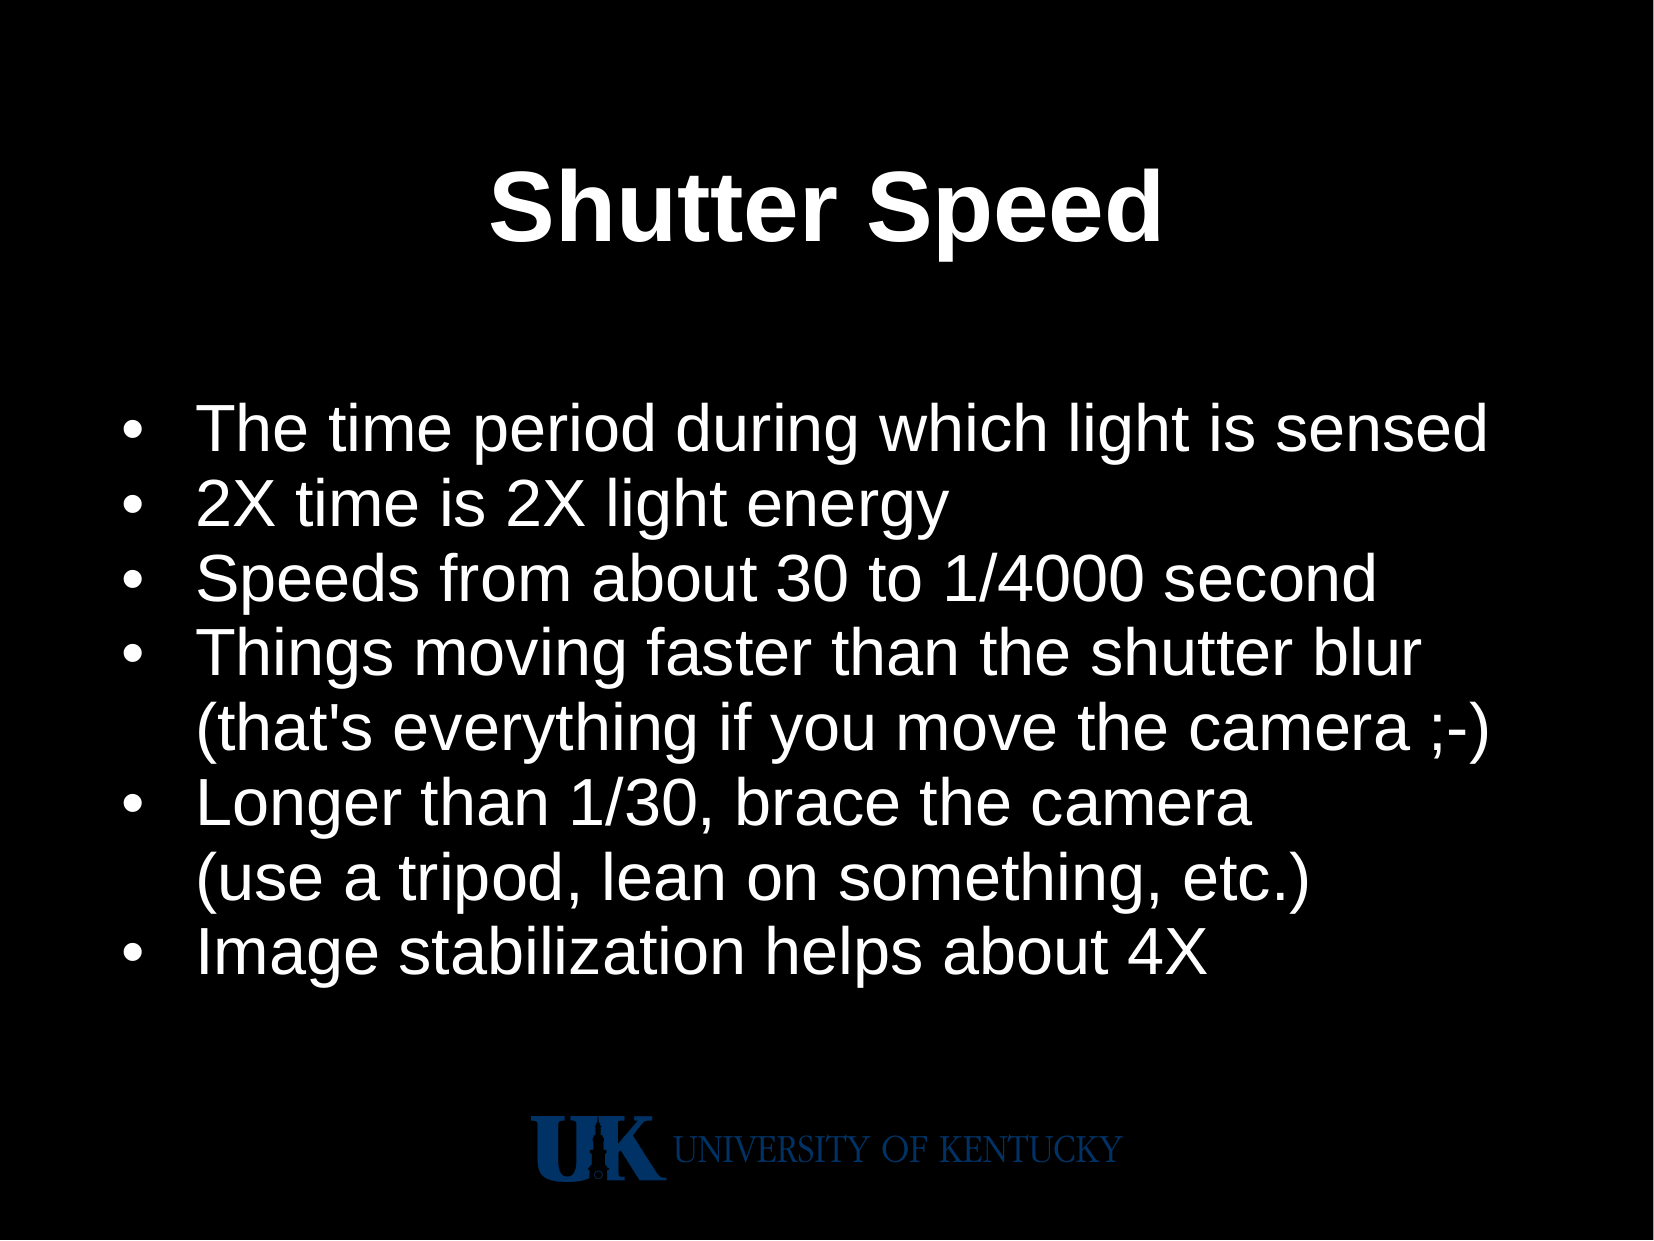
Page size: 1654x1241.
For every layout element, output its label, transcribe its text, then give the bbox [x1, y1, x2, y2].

subtitle • The time period during which light is sensed • 2X time is 2X light energy • Speeds from about 30 to 1/4000 second • Things moving faster than the shutter blur (that's everything if you move the camera ;-) • Longer than 1/30, brace the camera (use a tripod, lean on something, etc.) • Image stabilization helps about 4X [121, 344, 1534, 1127]
picture [531, 1116, 1123, 1182]
title Shutter Speed [121, 102, 1534, 311]
